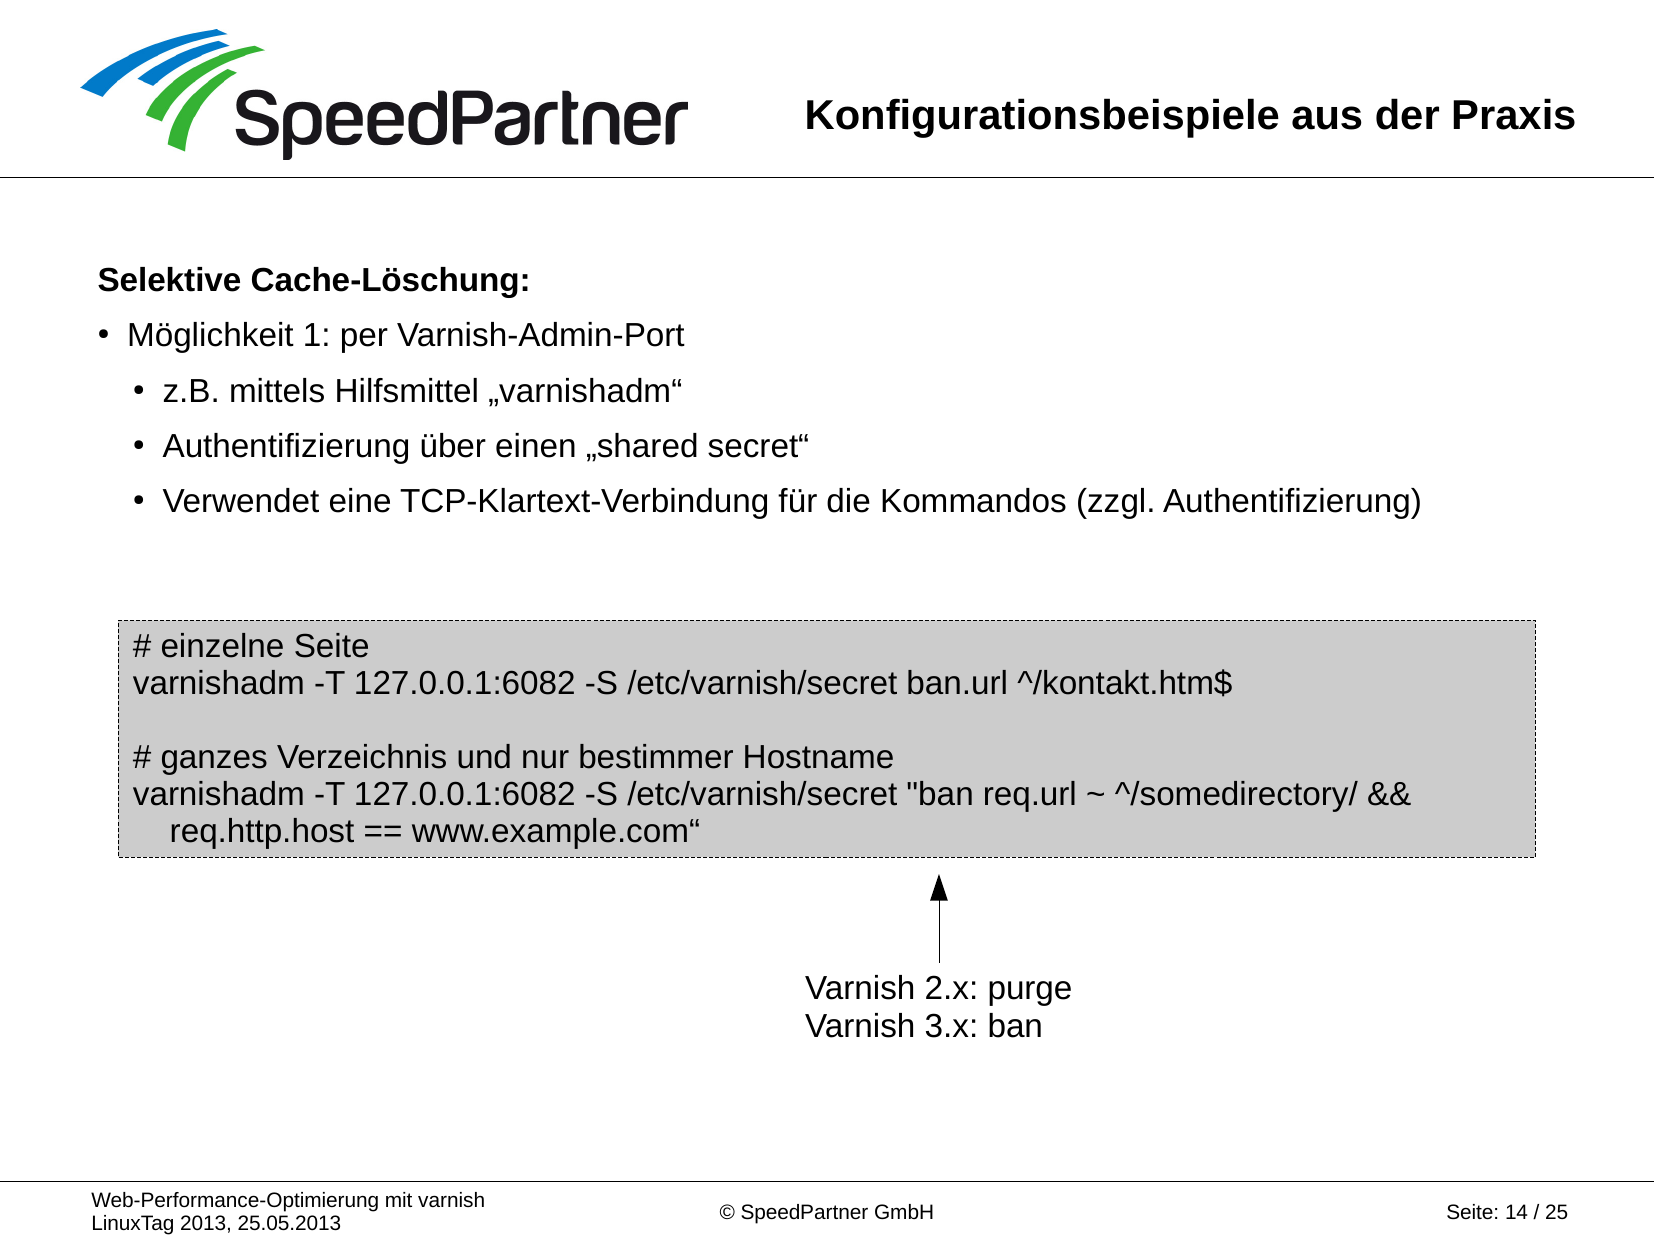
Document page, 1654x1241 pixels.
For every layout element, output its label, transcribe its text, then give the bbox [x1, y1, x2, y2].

title Konfigurationsbeispiele aus der Praxis [590, 70, 1577, 160]
text_box # einzelne Seite varnishadm -T 127.0.0.1:6082 -S /etc/varnish/secret ban.url ^/kontakt.htm$ # ganzes Verzeichnis und nur bestimmer Hostname varnishadm -T 127.0.0.1:6082 -S /etc/varnish/secret "ban req.url ~ ^/somedirectory/ && req.http.host == www.example.com“ [118, 620, 1536, 858]
text_box Selektive Cache-Löschung: Möglichkeit 1: per Varnish-Admin-Port z.B. mittels Hilfsmittel „varnishadm“ Authentifizierung über einen „shared secret“ Verwendet eine TCP-Klartext-Verbindung für die Kommandos (zzgl. Authentifizierung) [82, 254, 1565, 1177]
picture [80, 29, 688, 160]
text_box Varnish 2.x: purge Varnish 3.x: ban [790, 962, 1088, 1052]
